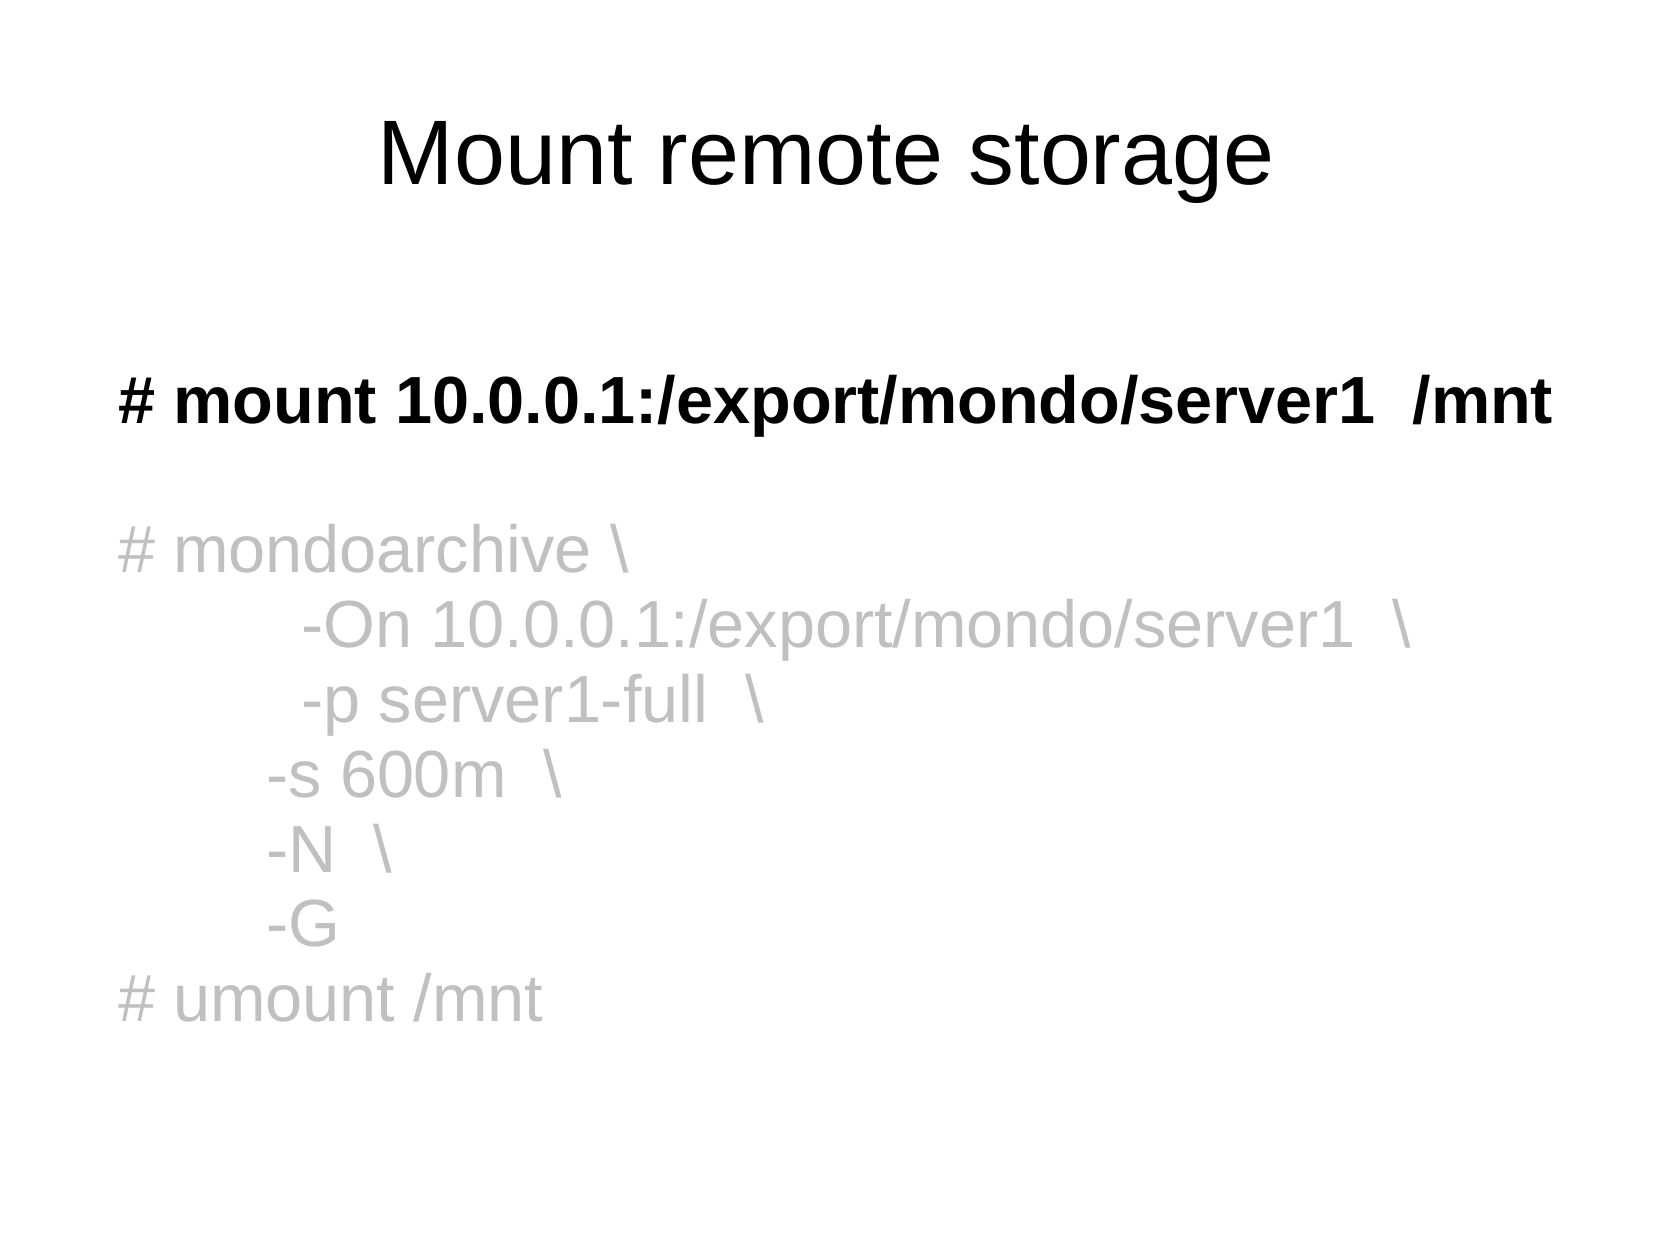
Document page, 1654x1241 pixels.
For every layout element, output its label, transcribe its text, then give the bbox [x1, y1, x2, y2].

title Mount remote storage [82, 49, 1571, 257]
subtitle # mount 10.0.0.1:/export/mondo/server1 /mnt # mondoarchive \ -On 10.0.0.1:/export/mondo/server1 \ -p server1-full \ -s 600m \ -N \ -G # umount /mnt [82, 297, 1571, 1102]
